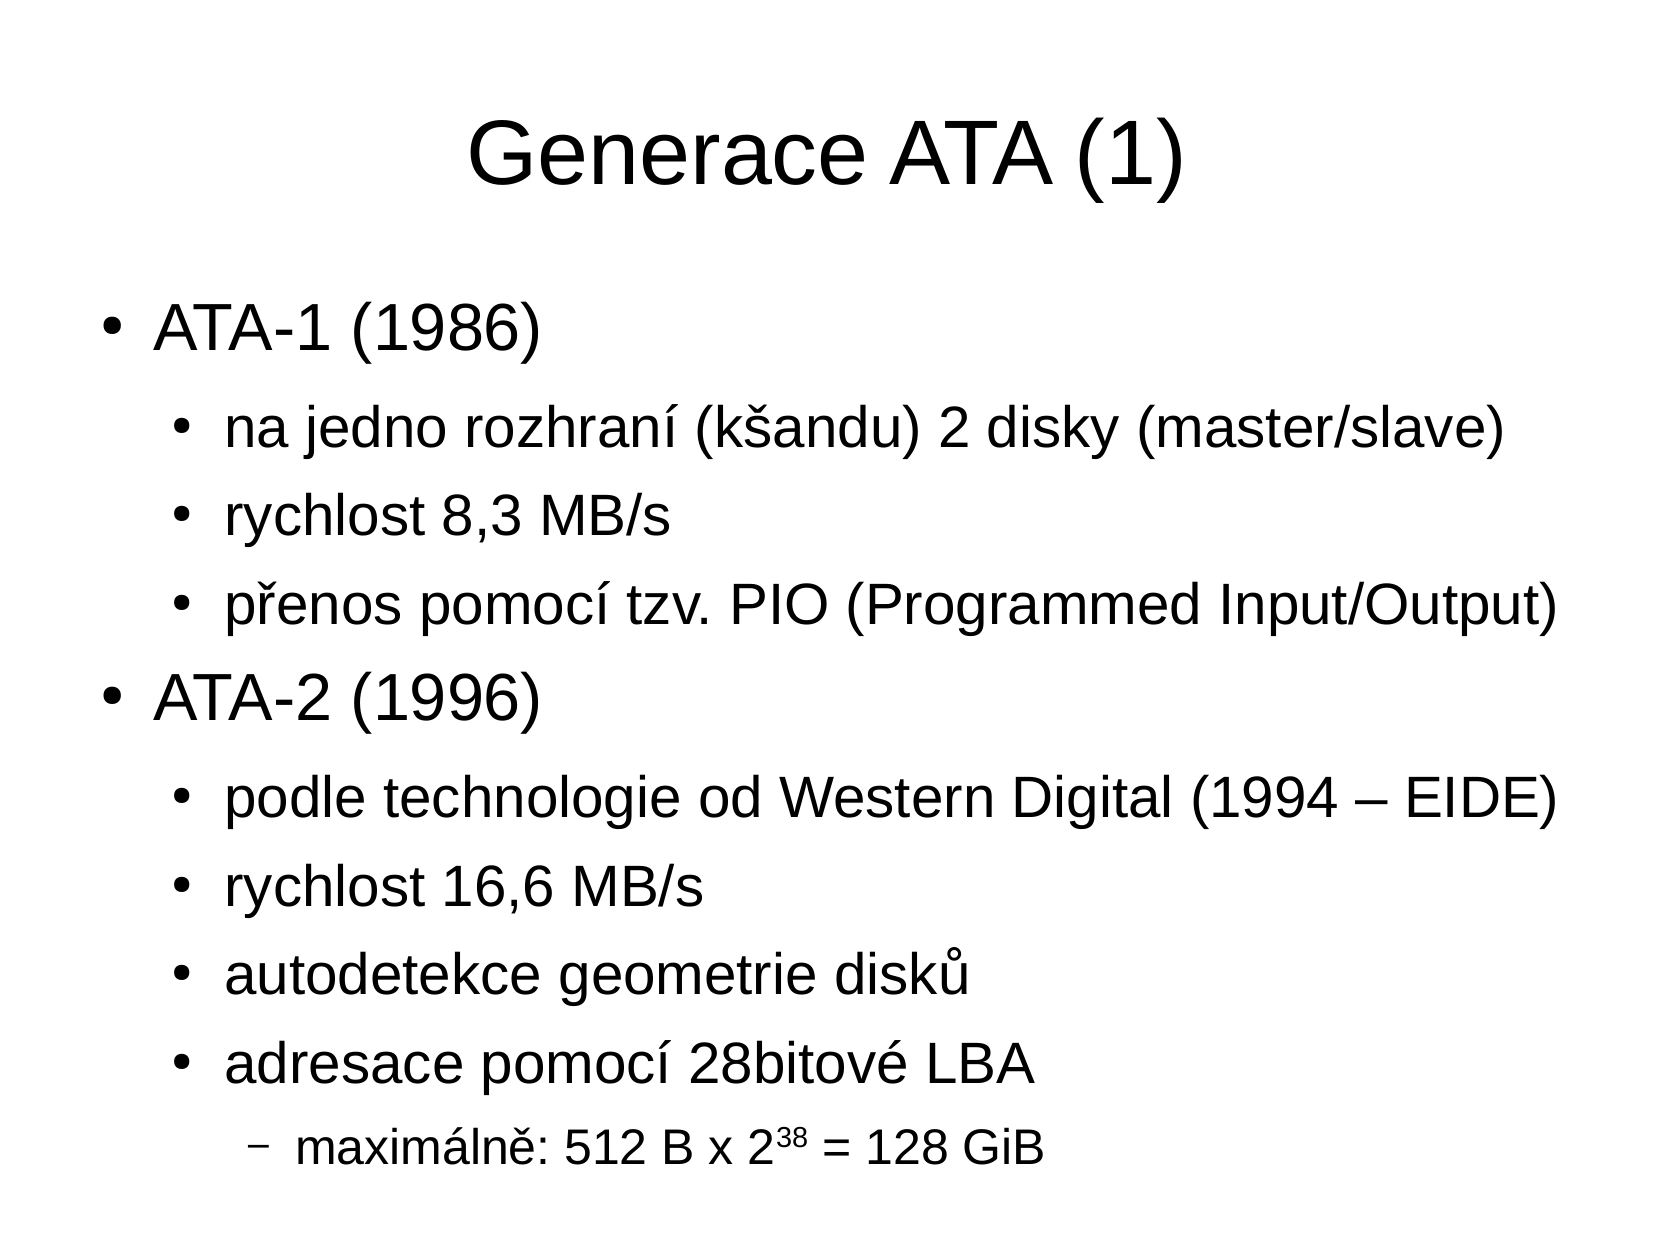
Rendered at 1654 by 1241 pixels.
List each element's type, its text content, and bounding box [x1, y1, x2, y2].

title Generace ATA (1) [82, 56, 1571, 250]
list ATA-1 (1986) na jedno rozhraní (kšandu) 2 disky (master/slave) rychlost 8,3 MB/s přenos pomocí tzv. PIO (Programmed Input/Output) ATA-2 (1996) podle technologie od Western Digital (1994 – EIDE) rychlost 16,6 MB/s autodetekce geometrie disků adresace pomocí 28bitové LBA maximálně: 512 B x 238 = 128 GiB [82, 290, 1571, 1178]
